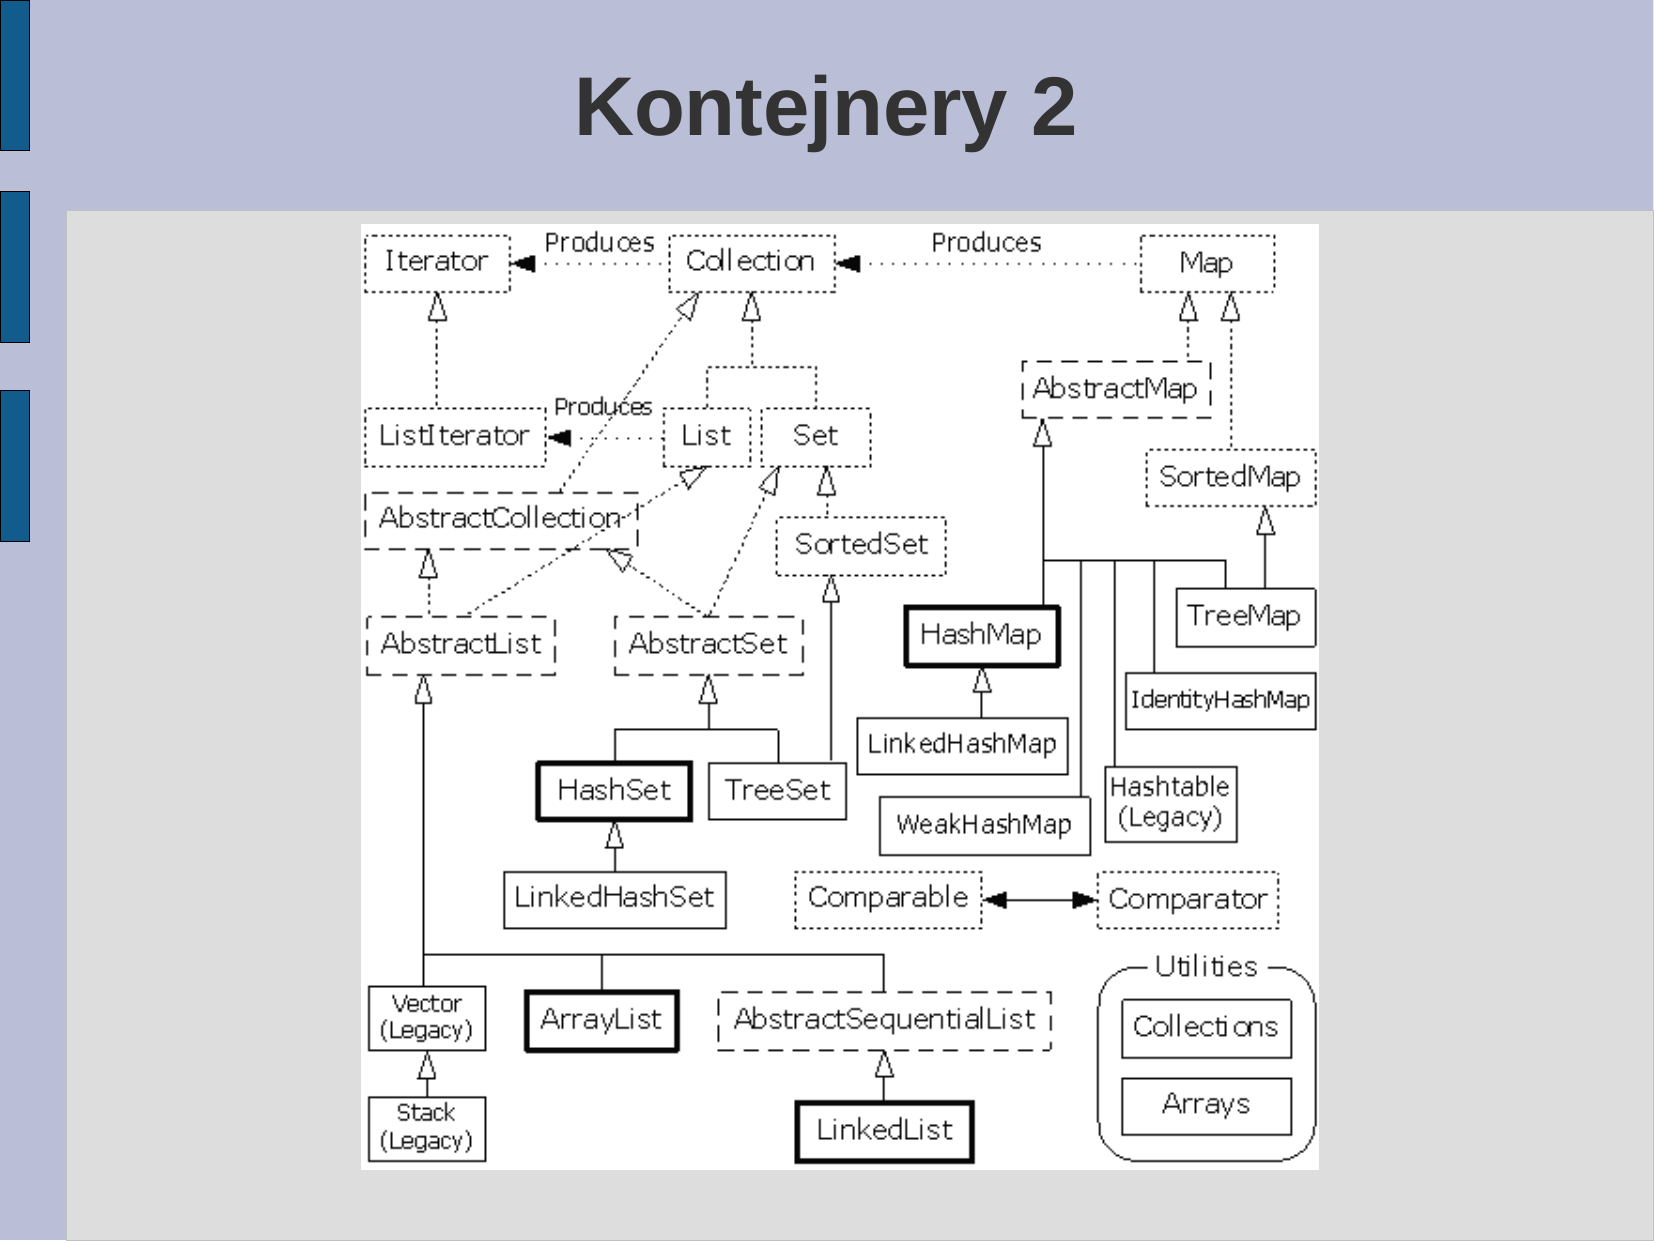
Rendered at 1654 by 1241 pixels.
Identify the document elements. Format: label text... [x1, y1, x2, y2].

title Kontejnery 2 [120, 17, 1533, 196]
picture [361, 224, 1319, 1171]
